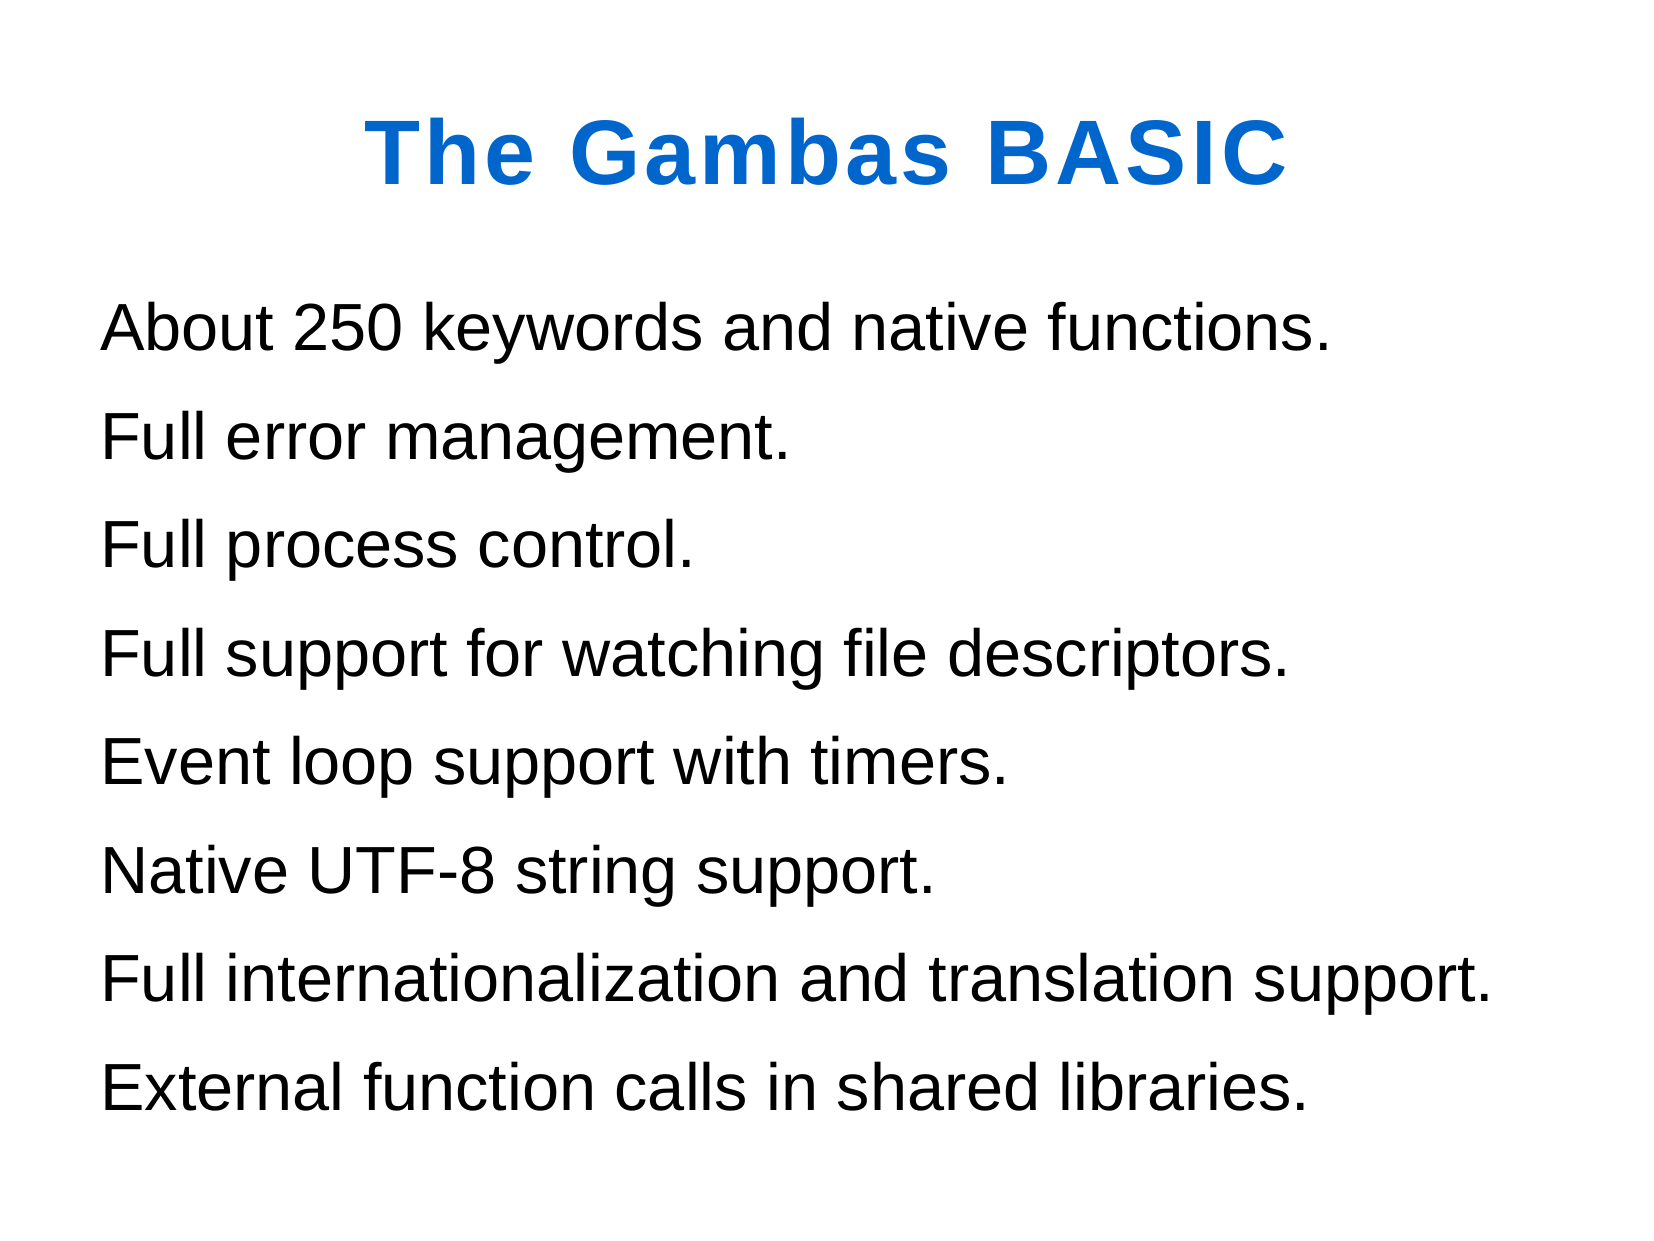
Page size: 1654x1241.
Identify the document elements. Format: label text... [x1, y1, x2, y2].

title The Gambas BASIC [82, 49, 1571, 257]
list About 250 keywords and native functions. Full error management. Full process control. Full support for watching file descriptors. Event loop support with timers. Native UTF-8 string support. Full internationalization and translation support. External function calls in shared libraries. [82, 290, 1571, 1121]
